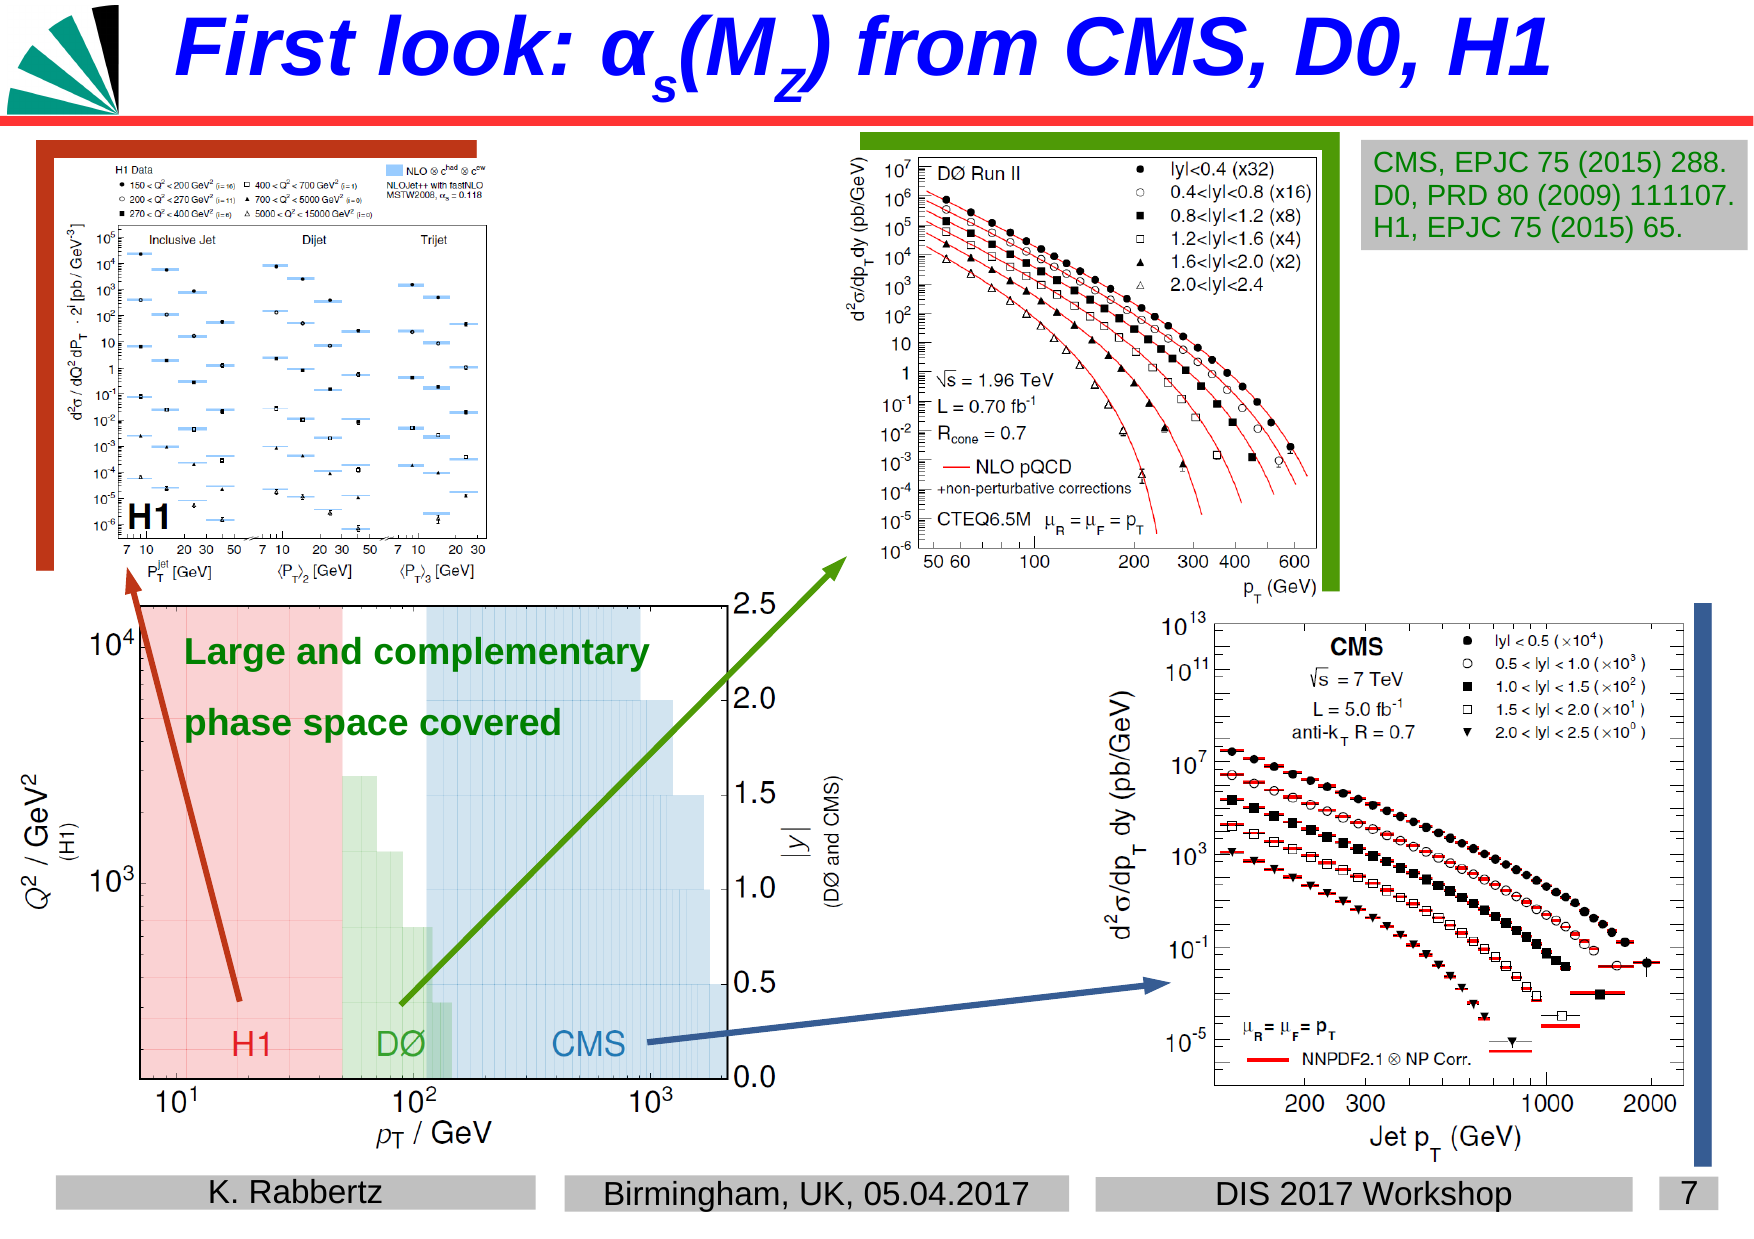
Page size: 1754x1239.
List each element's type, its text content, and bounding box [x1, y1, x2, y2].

picture [18, 150, 1694, 1167]
picture [7, 5, 119, 116]
title First look: αs(MZ) from CMS, D0, H1 [123, 0, 1606, 114]
text_box CMS, EPJC 75 (2015) 288. D0, PRD 80 (2009) 111107. H1, EPJC 75 (2015) 65. [1361, 139, 1742, 251]
list Large and complementary phase space covered [184, 630, 660, 755]
